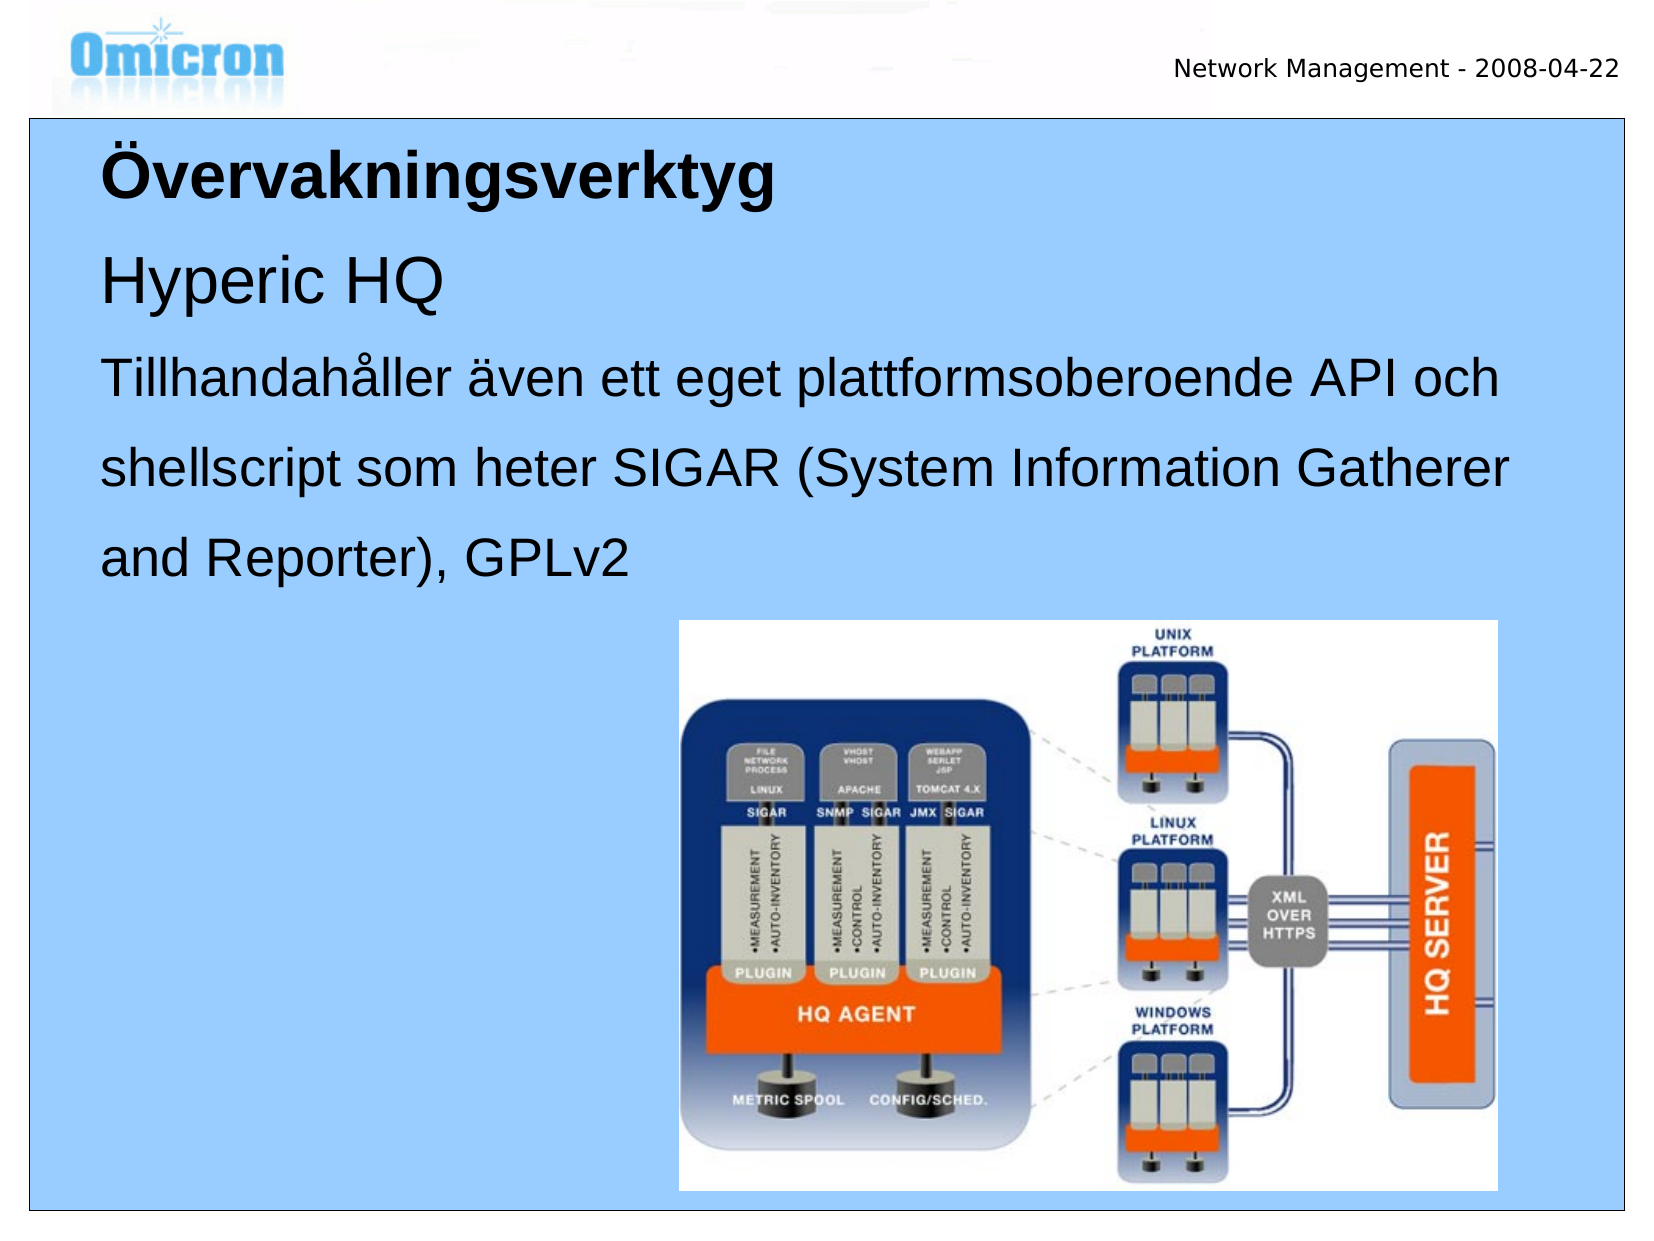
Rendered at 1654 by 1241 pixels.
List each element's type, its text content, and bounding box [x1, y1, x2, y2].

text_box [29, 118, 1625, 1211]
text_box Network Management - 2008-04-22 [1158, 46, 1636, 91]
list Övervakningsverktyg Hyperic HQ Tillhandahåller även ett eget plattformsoberoende API och shellscript som heter SIGAR (System Information Gatherer and Reporter), GPLv2 [82, 138, 1571, 1100]
picture [679, 620, 1498, 1191]
picture [29, 0, 1211, 118]
